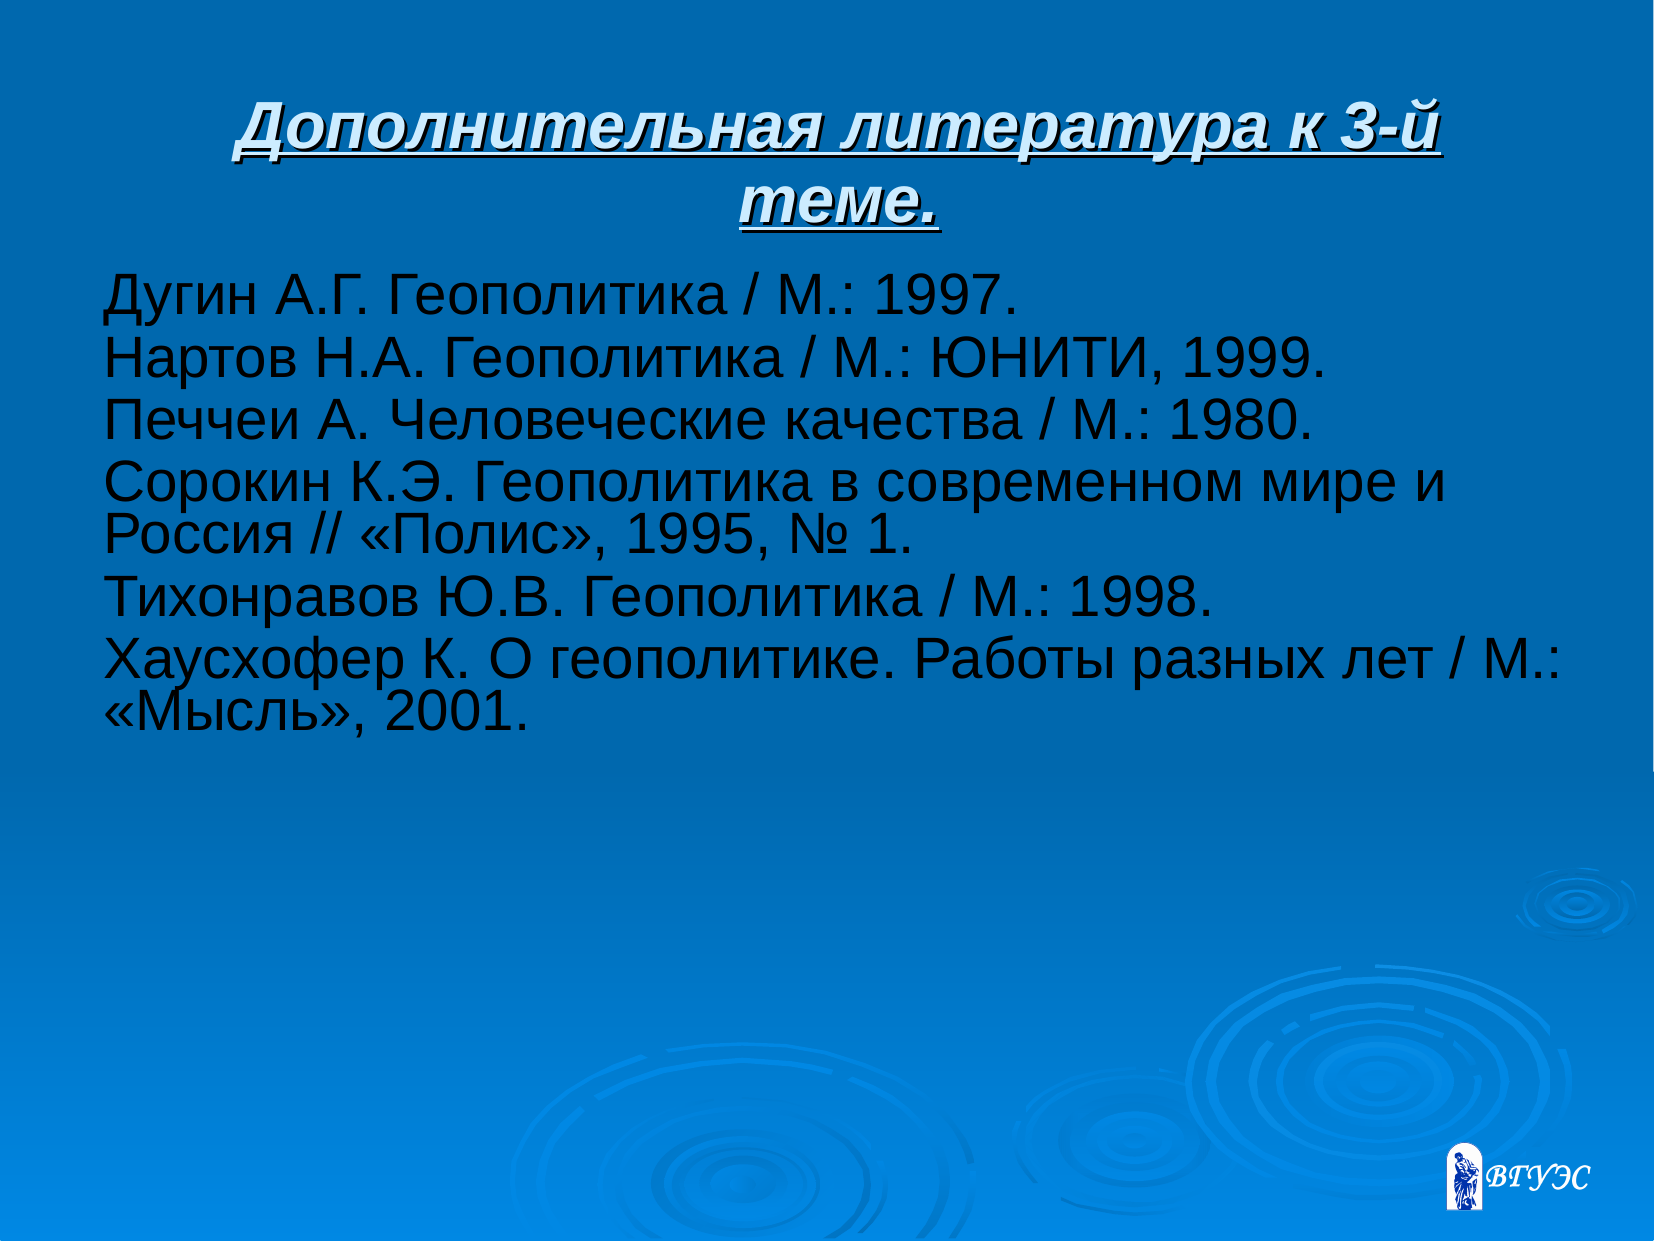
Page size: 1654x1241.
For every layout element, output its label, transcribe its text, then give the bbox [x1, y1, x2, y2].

text_box Дополнительная литература к 3-й теме. [113, 88, 1565, 237]
text_box Дугин А.Г. Геополитика / М.: 1997. Нартов Н.А. Геополитика / М.: ЮНИТИ, 1999. Печчеи А. Человеческие качества / М.: 1980. Сорокин К.Э. Геополитика в современном мире и Россия // «Полис», 1995, № 1. Тихонравов Ю.В. Геополитика / М.: 1998. Хаусхофер К. О геополитике. Работы разных лет / М.: «Мысль», 2001. [88, 265, 1629, 1152]
picture [1446, 1142, 1592, 1211]
